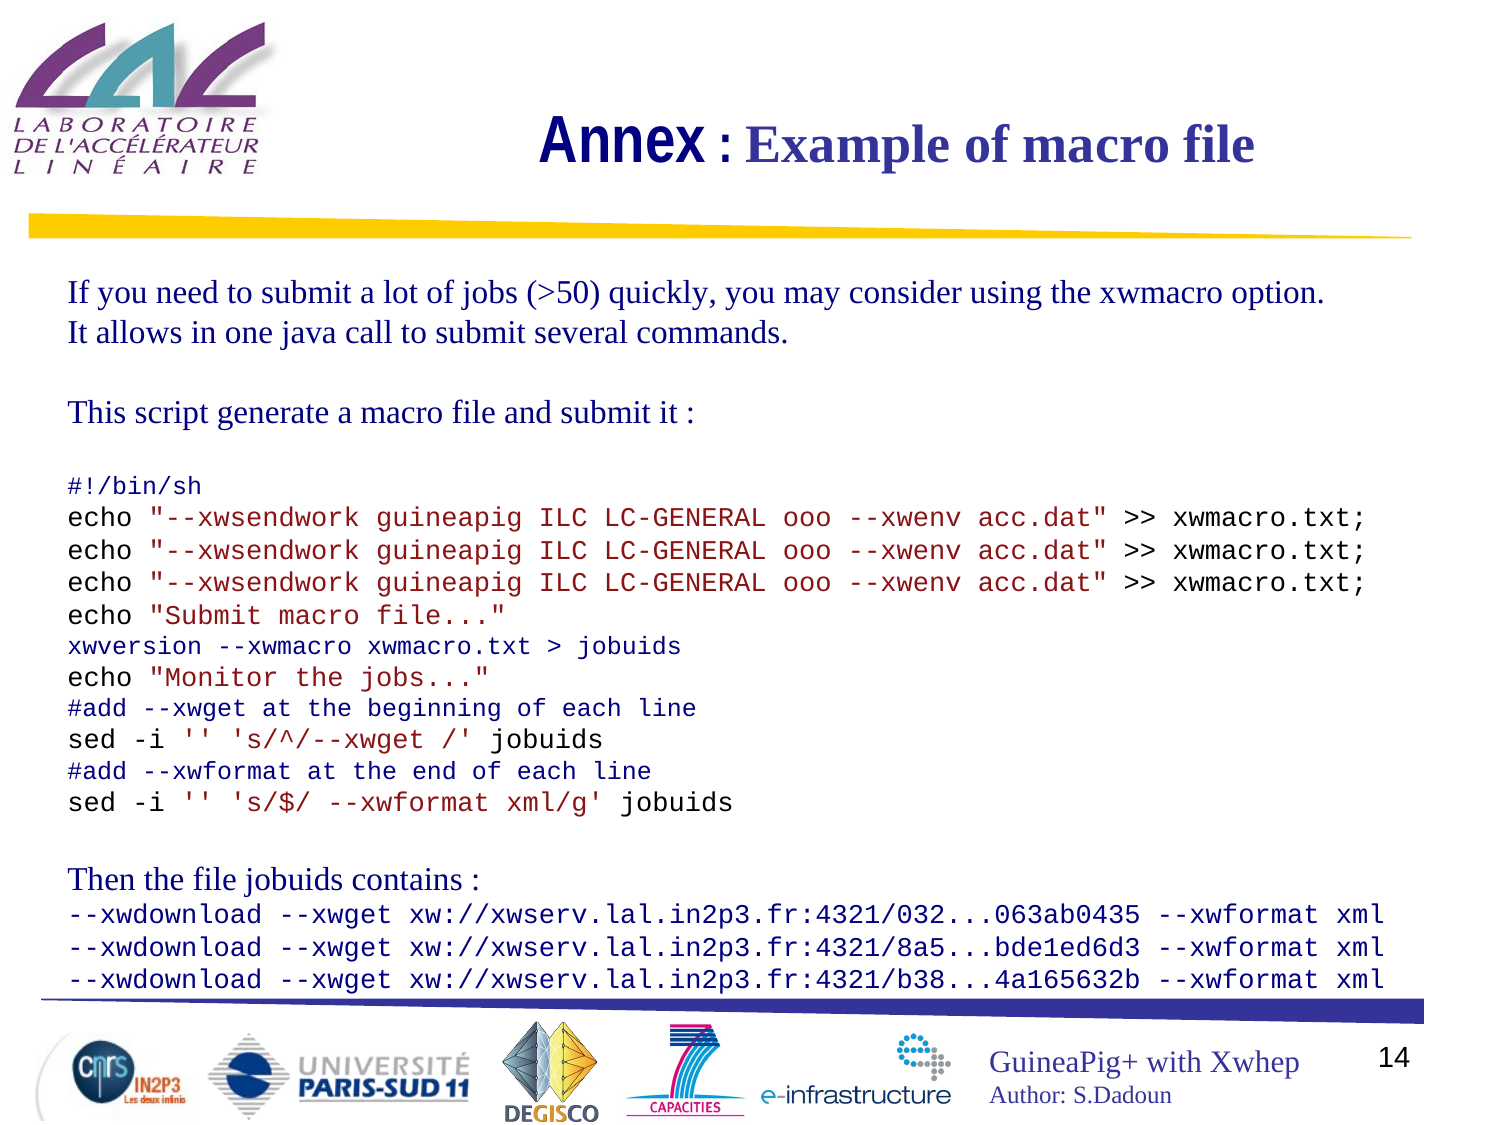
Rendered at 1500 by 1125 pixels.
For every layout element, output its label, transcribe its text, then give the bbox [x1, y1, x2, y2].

title Annex : Example of macro file [295, 10, 1500, 261]
picture [761, 1033, 951, 1104]
picture [620, 1017, 750, 1124]
picture [902, 1038, 925, 1049]
picture [25, 1033, 475, 1121]
picture [7, 16, 283, 178]
subtitle If you need to submit a lot of jobs (>50) quickly, you may consider using the xwmacro option. It allows in one java call to submit several commands. This script generate a macro file and submit it : #!/bin/sh echo "--xwsendwork guineapig ILC LC-GENERAL ooo --xwenv acc.dat" >> xwmacro.txt; echo "--xwsendwork guineapig ILC LC-GENERAL ooo --xwenv acc.dat" >> xwmacro.txt; echo "--xwsendwork guineapig ILC LC-GENERAL ooo --xwenv acc.dat" >> xwmacro.txt; echo "Submit macro file..." xwversion --xwmacro xwmacro.txt > jobuids echo "Monitor the jobs..." #add --xwget at the beginning of each line sed -i '' 's/^/--xwget /' jobuids #add --xwformat at the end of each line sed -i '' 's/$/ --xwformat xml/g' jobuids Then the file jobuids contains : --xwdownload --xwget xw://xwserv.lal.in2p3.fr:4321/032...063ab0435 --xwformat xml --xwdownload --xwget xw://xwserv.lal.in2p3.fr:4321/8a5...bde1ed6d3 --xwformat xml --xwdownload --xwget xw://xwserv.lal.in2p3.fr:4321/b38...4a165632b --xwformat xml [67, 260, 1418, 1004]
picture [490, 1018, 609, 1122]
